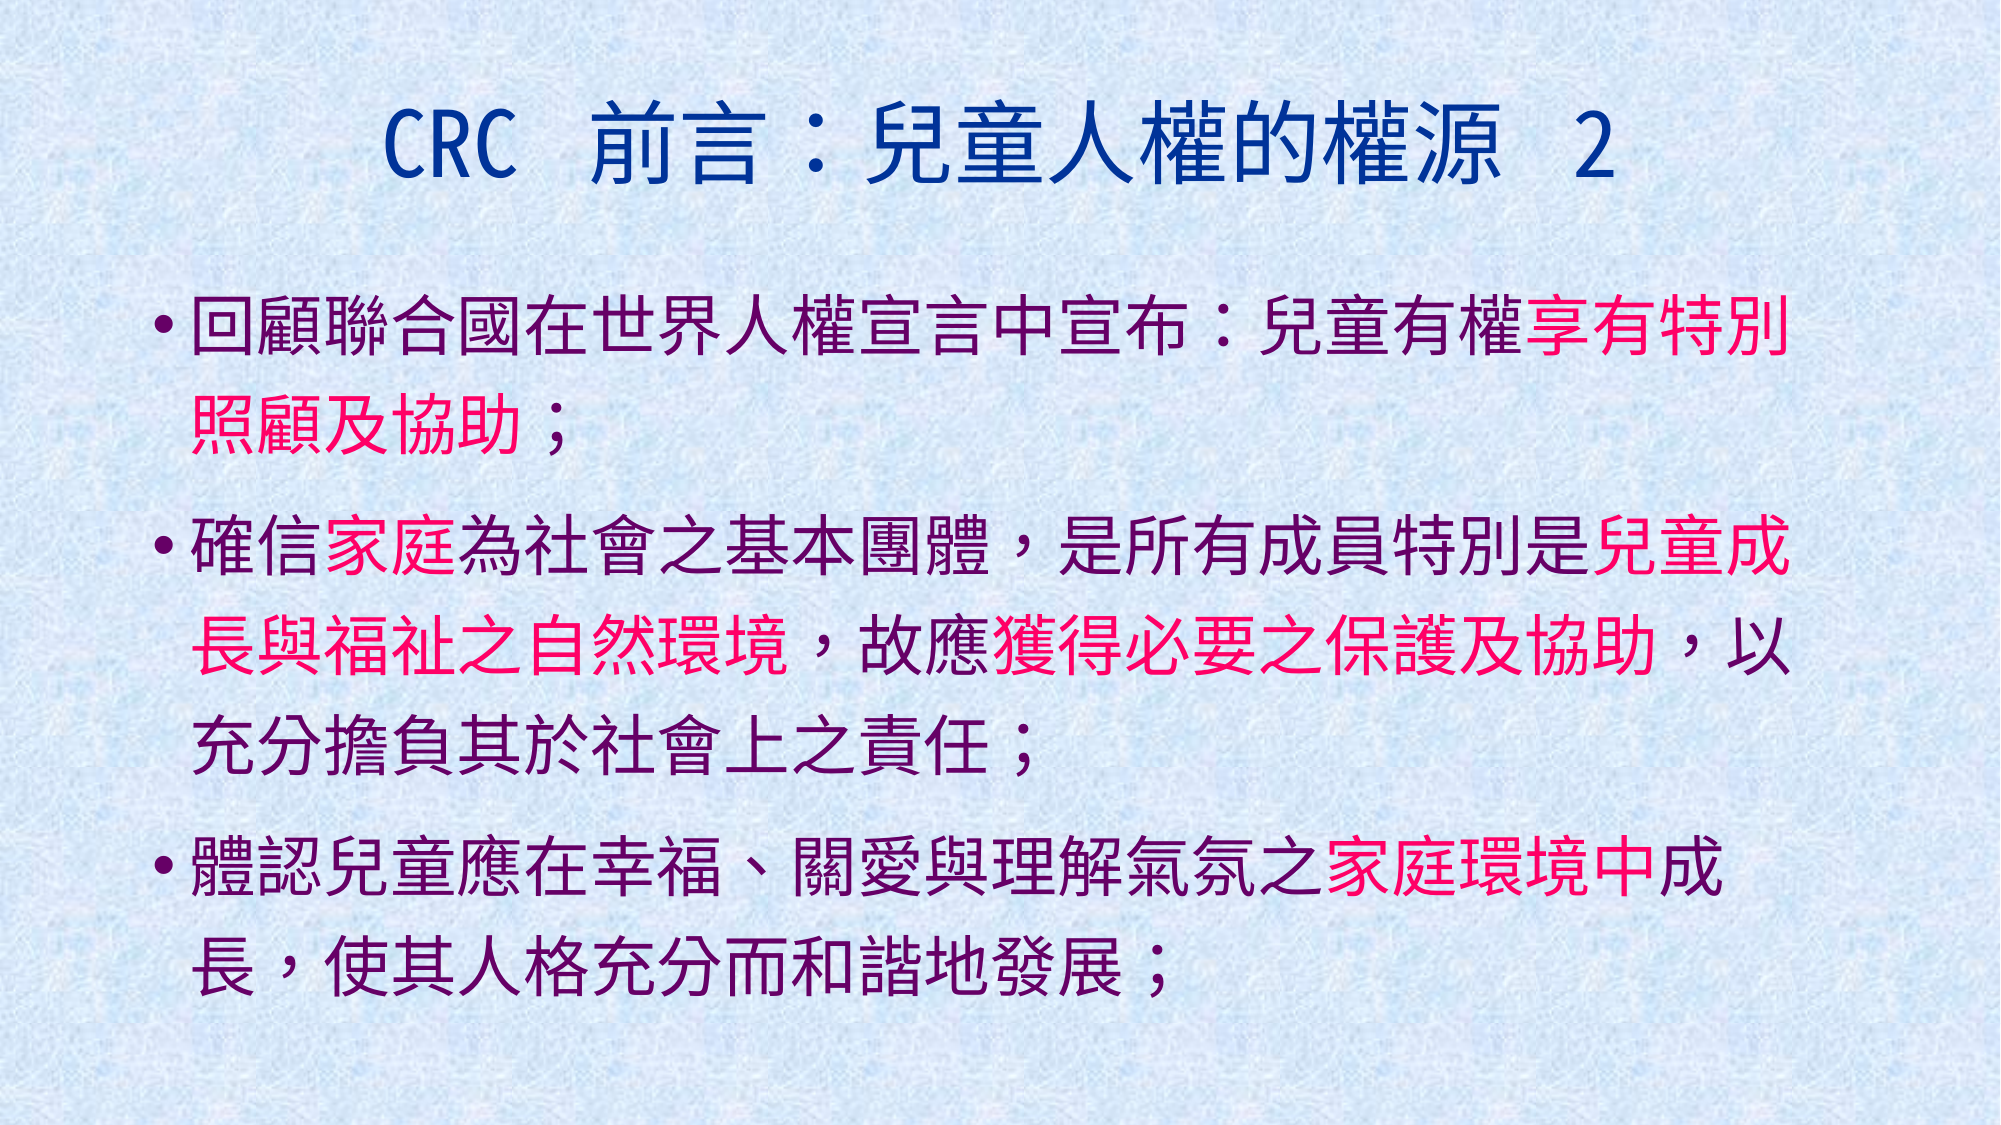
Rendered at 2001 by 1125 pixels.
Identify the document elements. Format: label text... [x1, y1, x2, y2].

picture [0, 0, 2001, 1125]
title CRC 前言：兒童人權的權源 2 [137, 32, 1863, 250]
list 回顧聯合國在世界人權宣言中宣布：兒童有權享有特別照顧及協助； 確信家庭為社會之基本團體，是所有成員特別是兒童成長與福祉之自然環境，故應獲得必要之保護及協助，以充分擔負其於社會上之責任； 體認兒童應在幸福、關愛與理解氣氛之家庭環境中成長，使其人格充分而和諧地發展； [137, 255, 1863, 1063]
